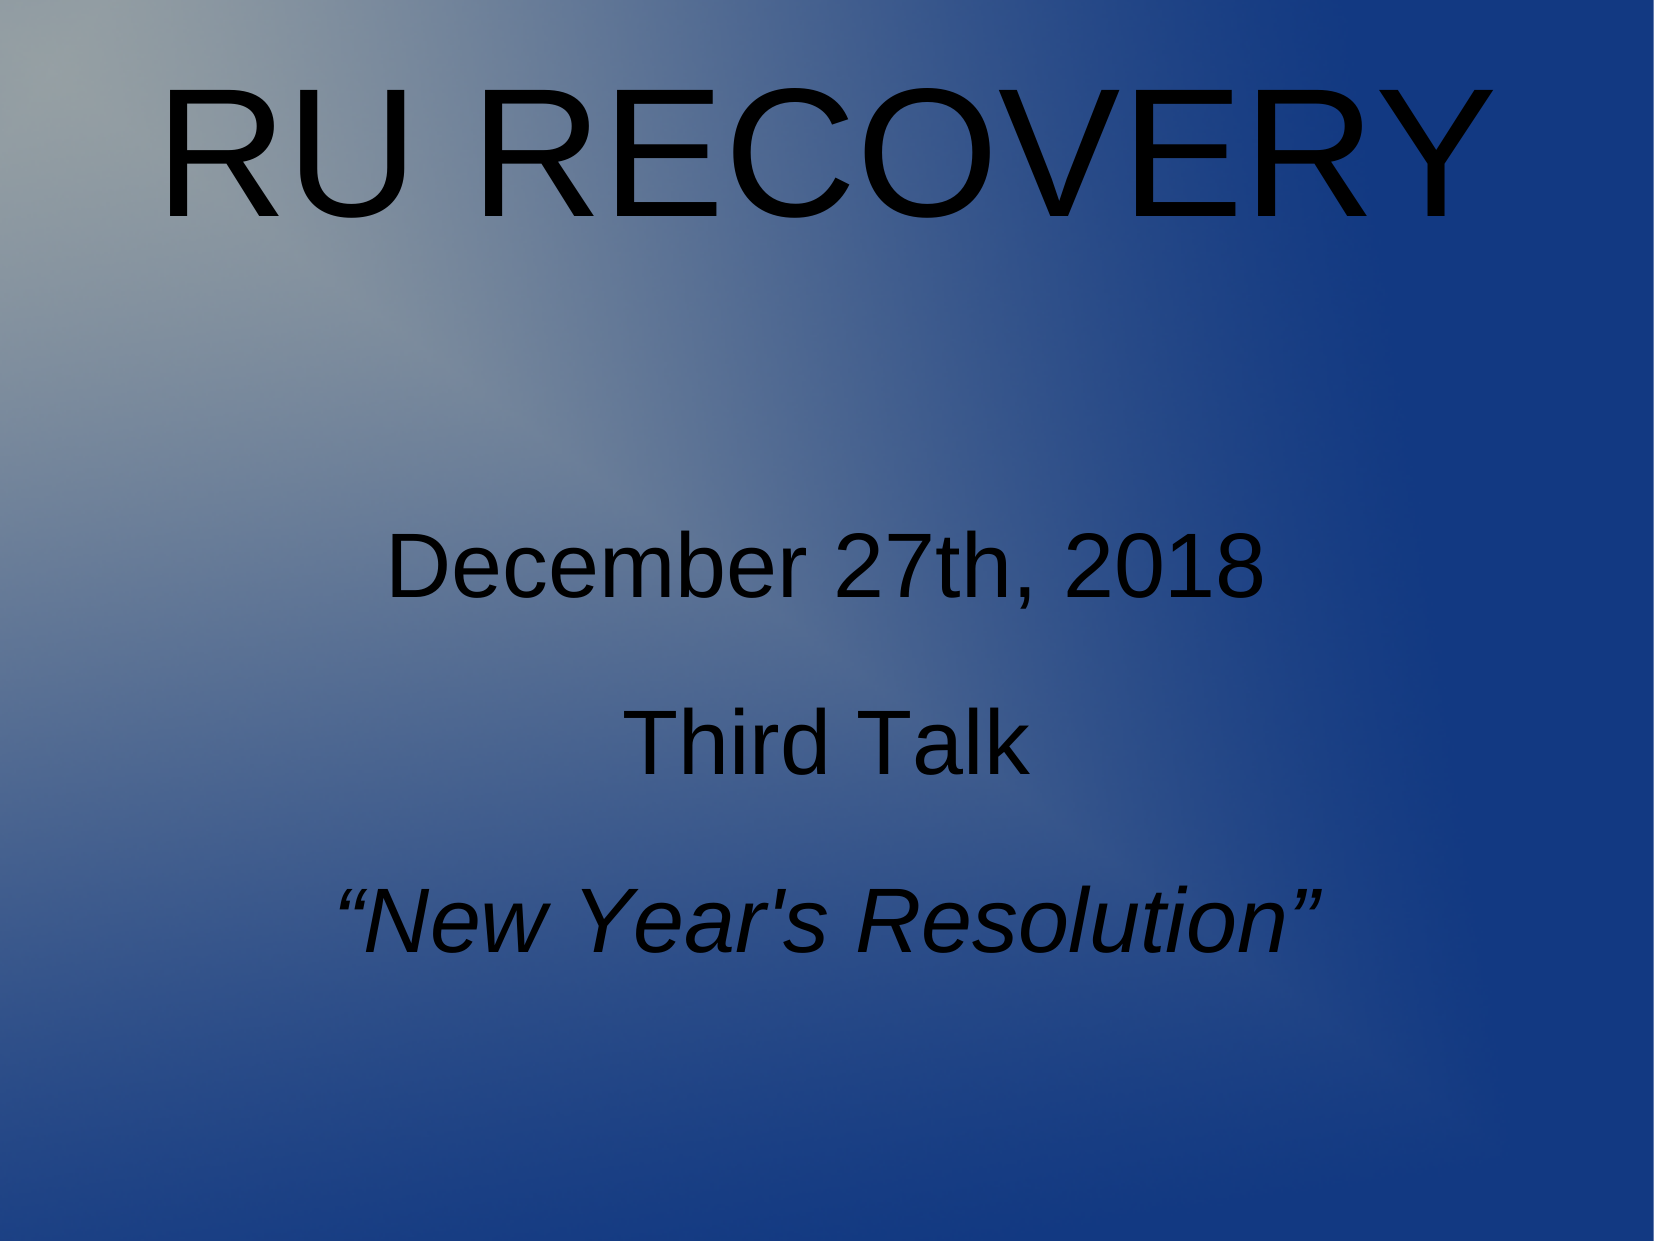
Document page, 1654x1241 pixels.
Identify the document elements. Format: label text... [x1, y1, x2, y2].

subtitle December 27th, 2018 Third Talk “New Year's Resolution” [82, 290, 1571, 1109]
picture [0, 0, 1654, 1241]
title RU RECOVERY [82, 49, 1571, 257]
